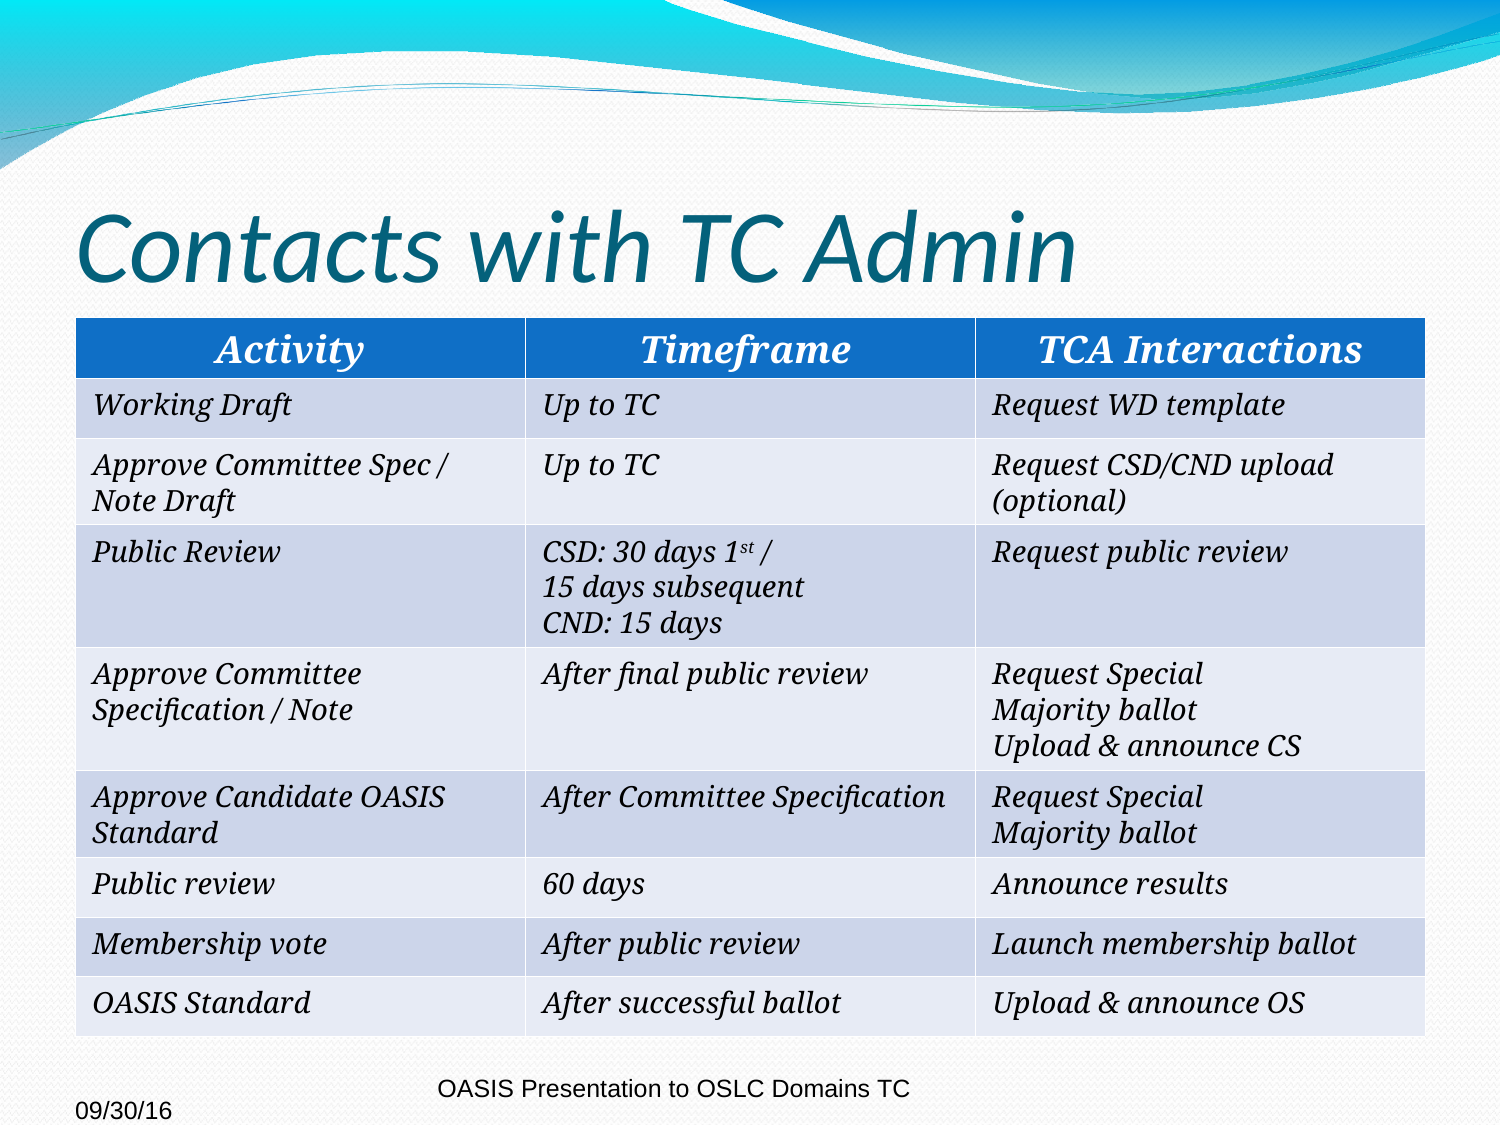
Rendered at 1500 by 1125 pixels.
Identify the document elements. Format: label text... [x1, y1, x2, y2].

table_cell After final public review [526, 648, 975, 770]
table_cell Membership vote [76, 918, 525, 976]
table_cell Public Review [76, 525, 525, 647]
picture [0, 0, 1500, 1125]
table_header Timeframe [526, 318, 975, 378]
table_cell Request Special Majority ballot Upload & announce CS [976, 648, 1425, 770]
table_cell Request public review [976, 525, 1425, 647]
text_box OASIS Presentation to OSLC Domains TC [437, 982, 988, 1103]
table_cell Approve Committee Specification / Note [76, 648, 525, 770]
table_cell Public review [76, 858, 525, 917]
table_cell Up to TC [526, 379, 975, 438]
table_cell After public review [526, 918, 975, 976]
table_cell 60 days [526, 858, 975, 917]
table_cell Up to TC [526, 439, 975, 524]
table_cell Request WD template [976, 379, 1425, 438]
table_cell Approve Candidate OASIS Standard [76, 771, 525, 857]
table_cell Upload & announce OS [976, 977, 1425, 1036]
table_cell Announce results [976, 858, 1425, 917]
table_cell Request Special Majority ballot [976, 771, 1425, 857]
text_box Contacts with TC Admin [75, 115, 1426, 304]
table_cell After successful ballot [526, 977, 975, 982]
table_cell Request CSD/CND upload (optional) [976, 439, 1425, 524]
table_cell Approve Committee Spec / Note Draft [76, 439, 525, 524]
table_header TCA Interactions [976, 318, 1425, 378]
text_box 09/30/16 [75, 1087, 425, 1125]
table_cell OASIS Standard [76, 977, 525, 1036]
table_header Activity [76, 318, 525, 378]
table_cell After Committee Specification [526, 771, 975, 857]
table_cell Working Draft [76, 379, 525, 438]
table_cell CSD: 30 days 1st / 15 days subsequent CND: 15 days [526, 525, 975, 647]
table_cell Launch membership ballot [976, 918, 1425, 976]
